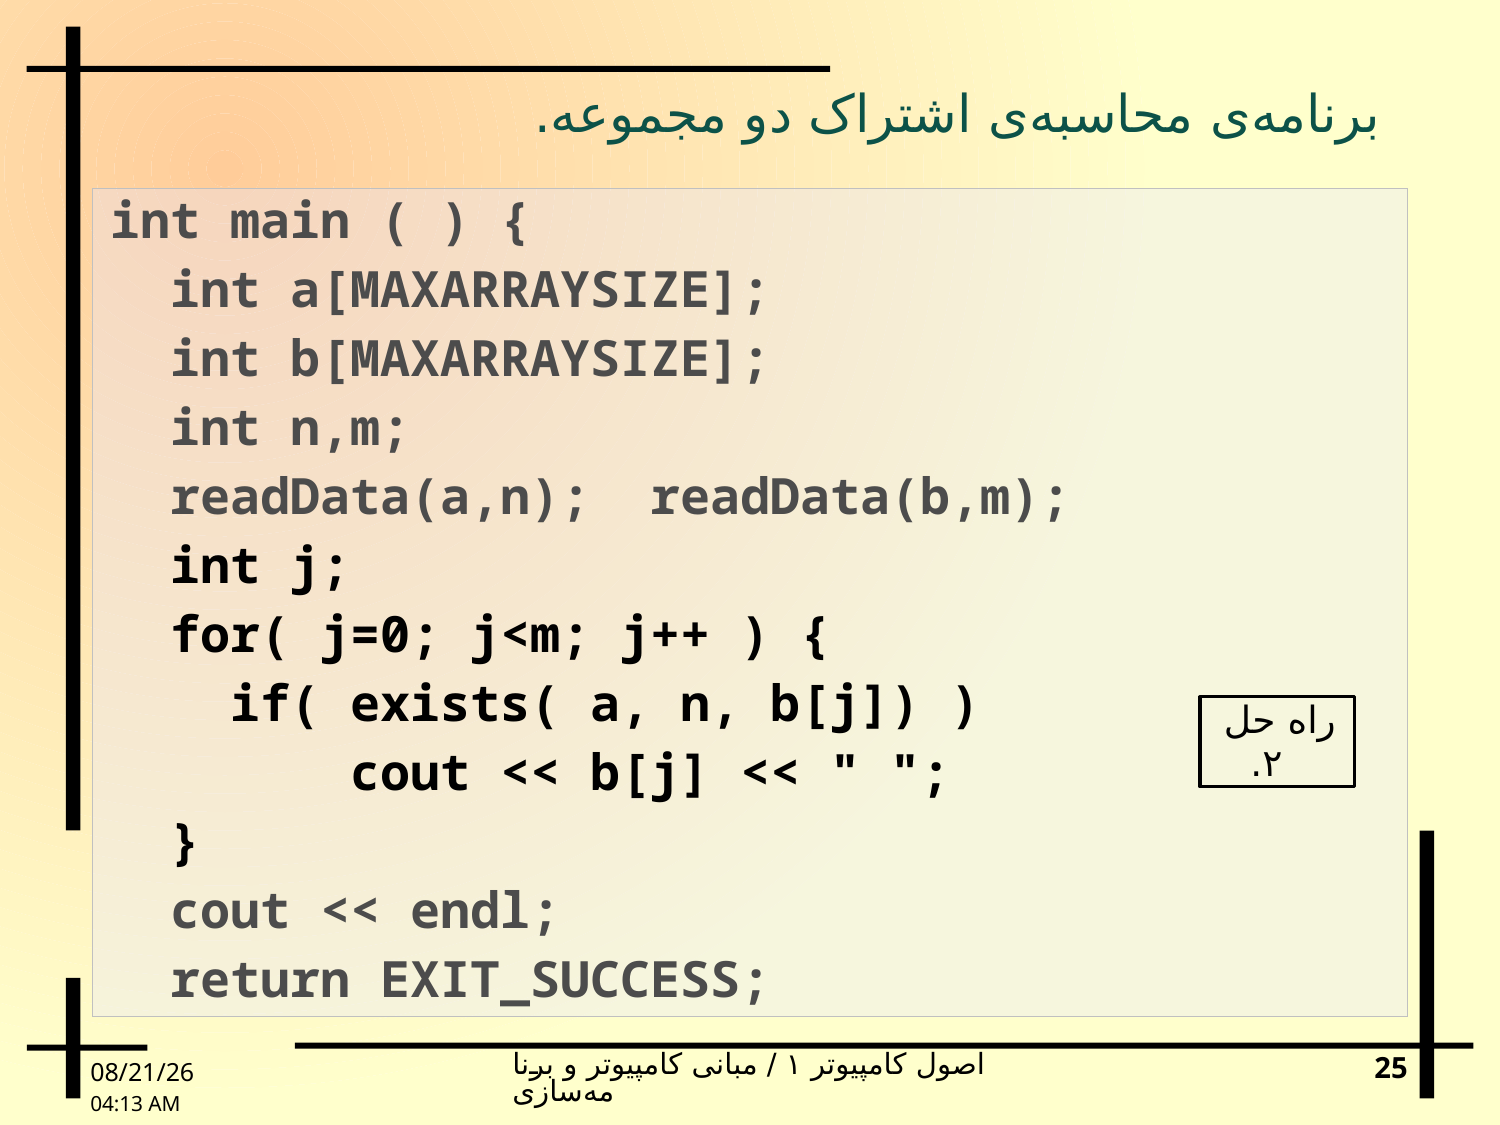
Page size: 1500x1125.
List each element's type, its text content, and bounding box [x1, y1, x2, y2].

list راه حل ۲. [1200, 696, 1355, 762]
list برنامه‌ی محاسبه‌ی اشتراک دو مجموعه. [122, 83, 1434, 182]
text_box int main ( ) { int a[MAXARRAYSIZE]; int b[MAXARRAYSIZE]; int n,m; readData(a,n); readData(b,m); int j; for( j=0; j<m; j++ ) { if( exists( a, n, b[j]) ) cout << b[j] << " "; } cout << endl; return EXIT_SUCCESS; [92, 188, 1408, 1017]
